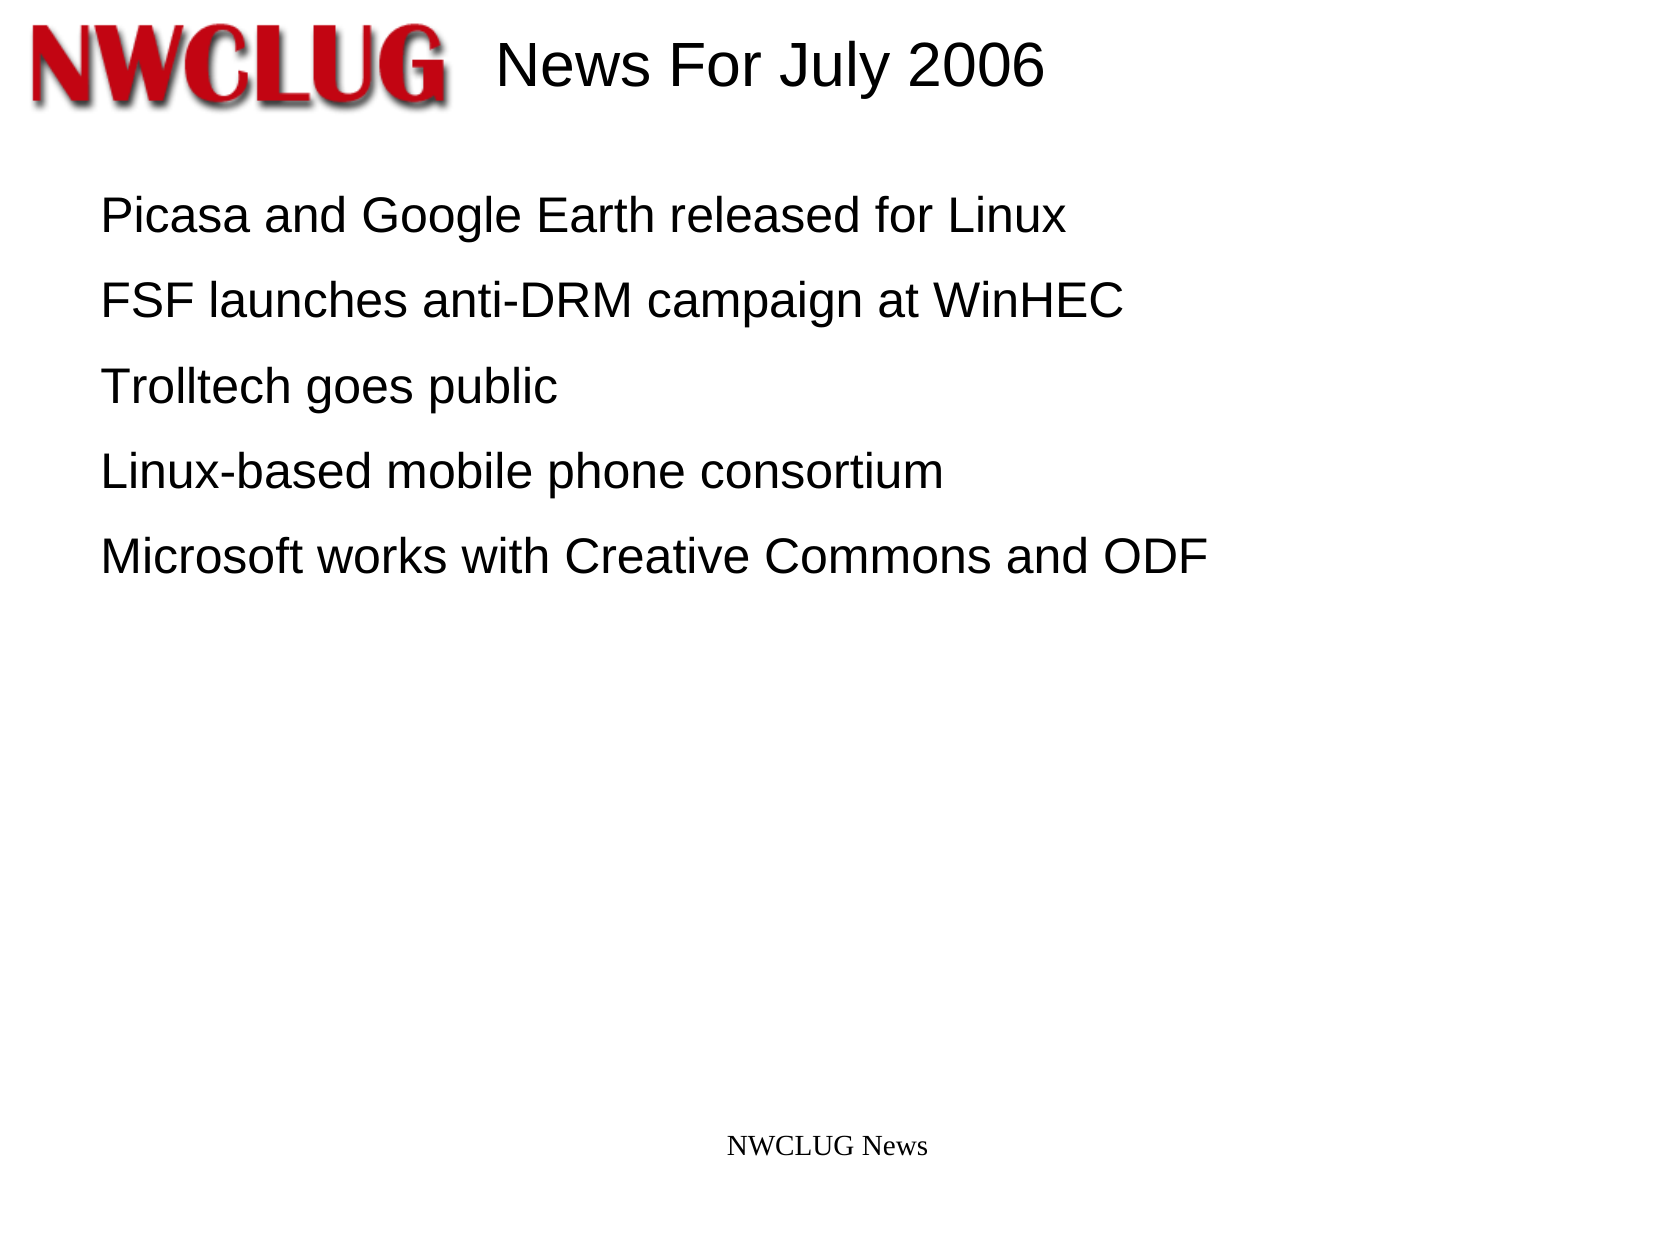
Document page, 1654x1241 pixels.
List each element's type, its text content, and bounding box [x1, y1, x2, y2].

title News For July 2006 [495, 17, 1613, 113]
list Picasa and Google Earth released for Linux FSF launches anti-DRM campaign at WinHEC Trolltech goes public Linux-based mobile phone consortium Microsoft works with Creative Commons and ODF [82, 187, 1571, 1109]
picture [5, 5, 480, 156]
